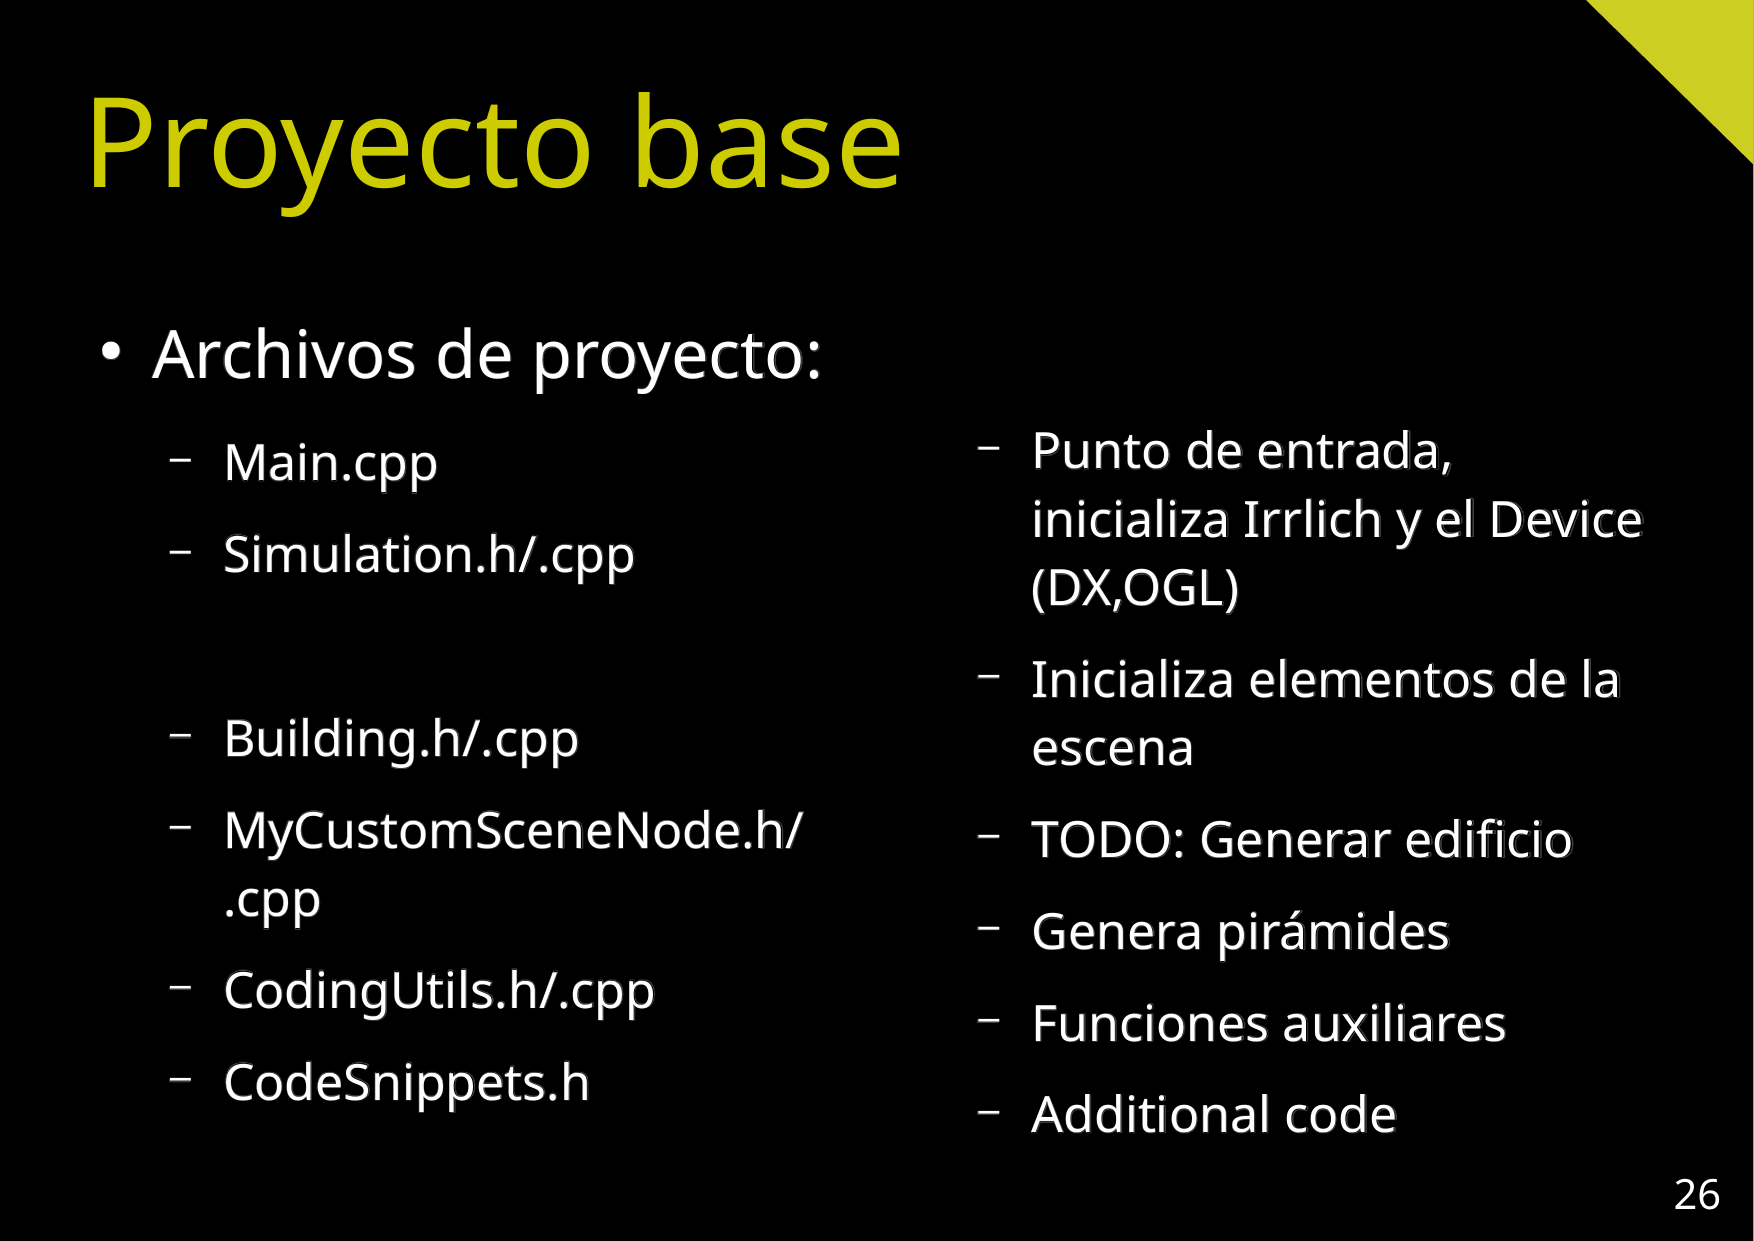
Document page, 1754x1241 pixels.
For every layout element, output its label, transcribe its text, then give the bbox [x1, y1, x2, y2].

list Archivos de proyecto: Main.cpp Simulation.h/.cpp Building.h/.cpp MyCustomSceneNode.h/ .cpp CodingUtils.h/.cpp CodeSnippets.h [81, 307, 852, 1126]
title Proyecto base [82, 35, 1661, 243]
list Punto de entrada, inicializa Irrlich y el Device (DX,OGL) Inicializa elementos de la escena TODO: Generar edificio Genera pirámides Funciones auxiliares Additional code [889, 295, 1660, 1114]
